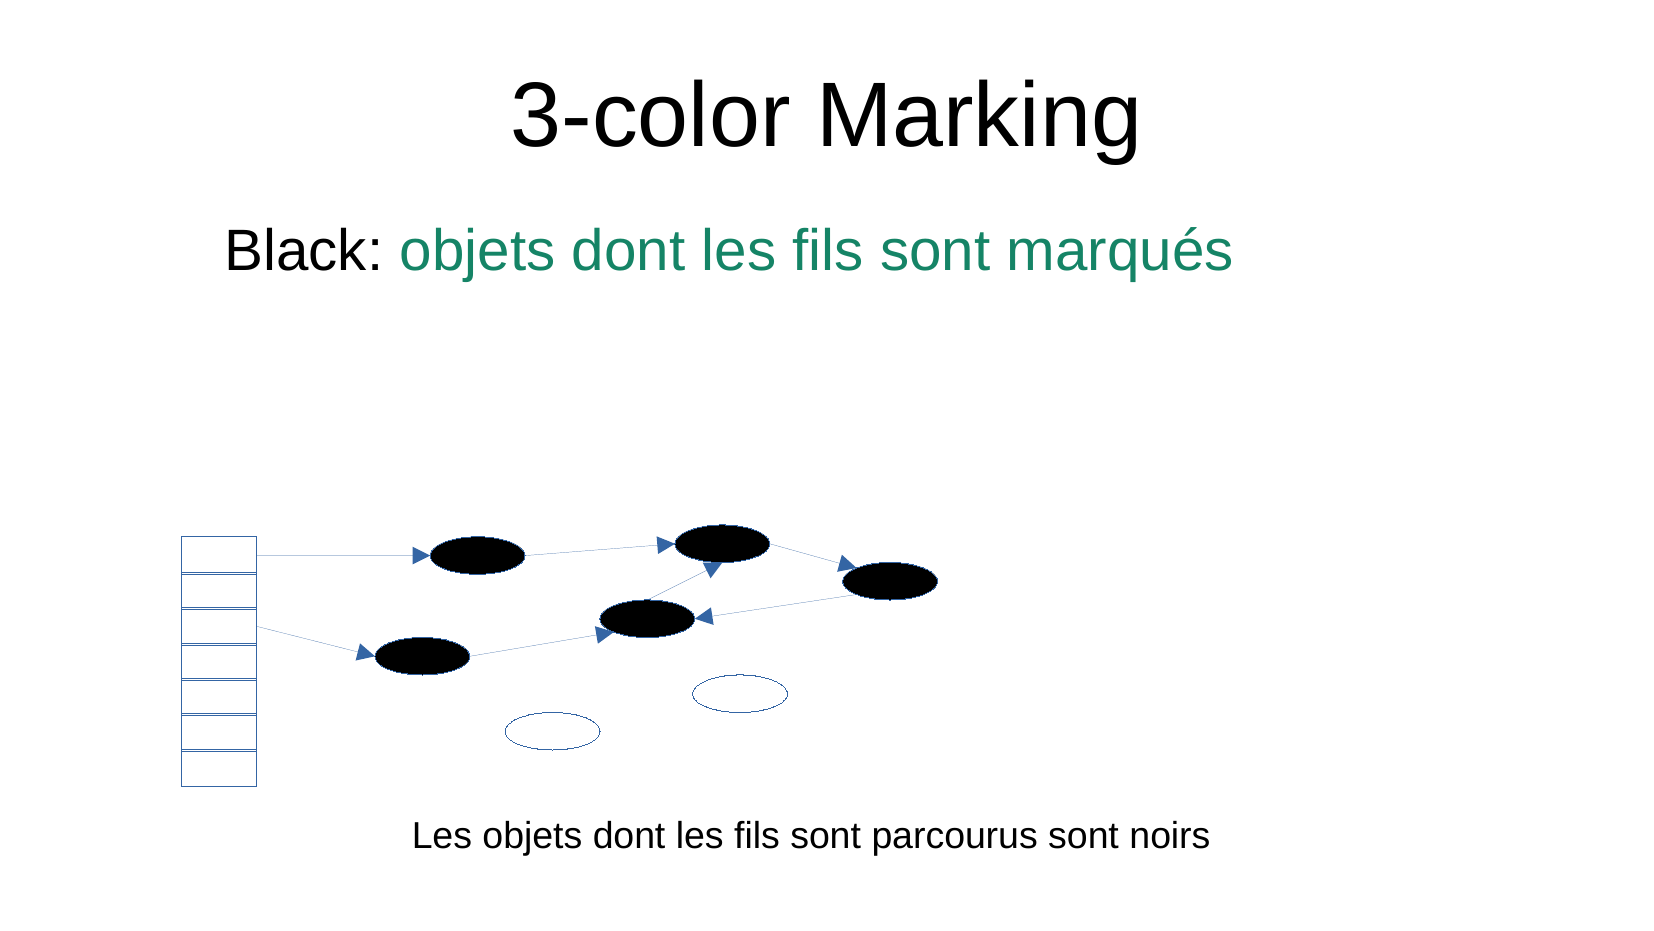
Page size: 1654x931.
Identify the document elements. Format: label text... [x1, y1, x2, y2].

title 3-color Marking [82, 37, 1571, 193]
text_box Les objets dont les fils sont parcourus sont noirs [397, 807, 1449, 907]
text_box [675, 524, 770, 563]
text_box [842, 562, 938, 601]
text_box [599, 599, 695, 638]
text_box [375, 637, 470, 676]
text_box [430, 536, 525, 575]
list Black: objets dont les fils sont marqués [82, 217, 1572, 488]
